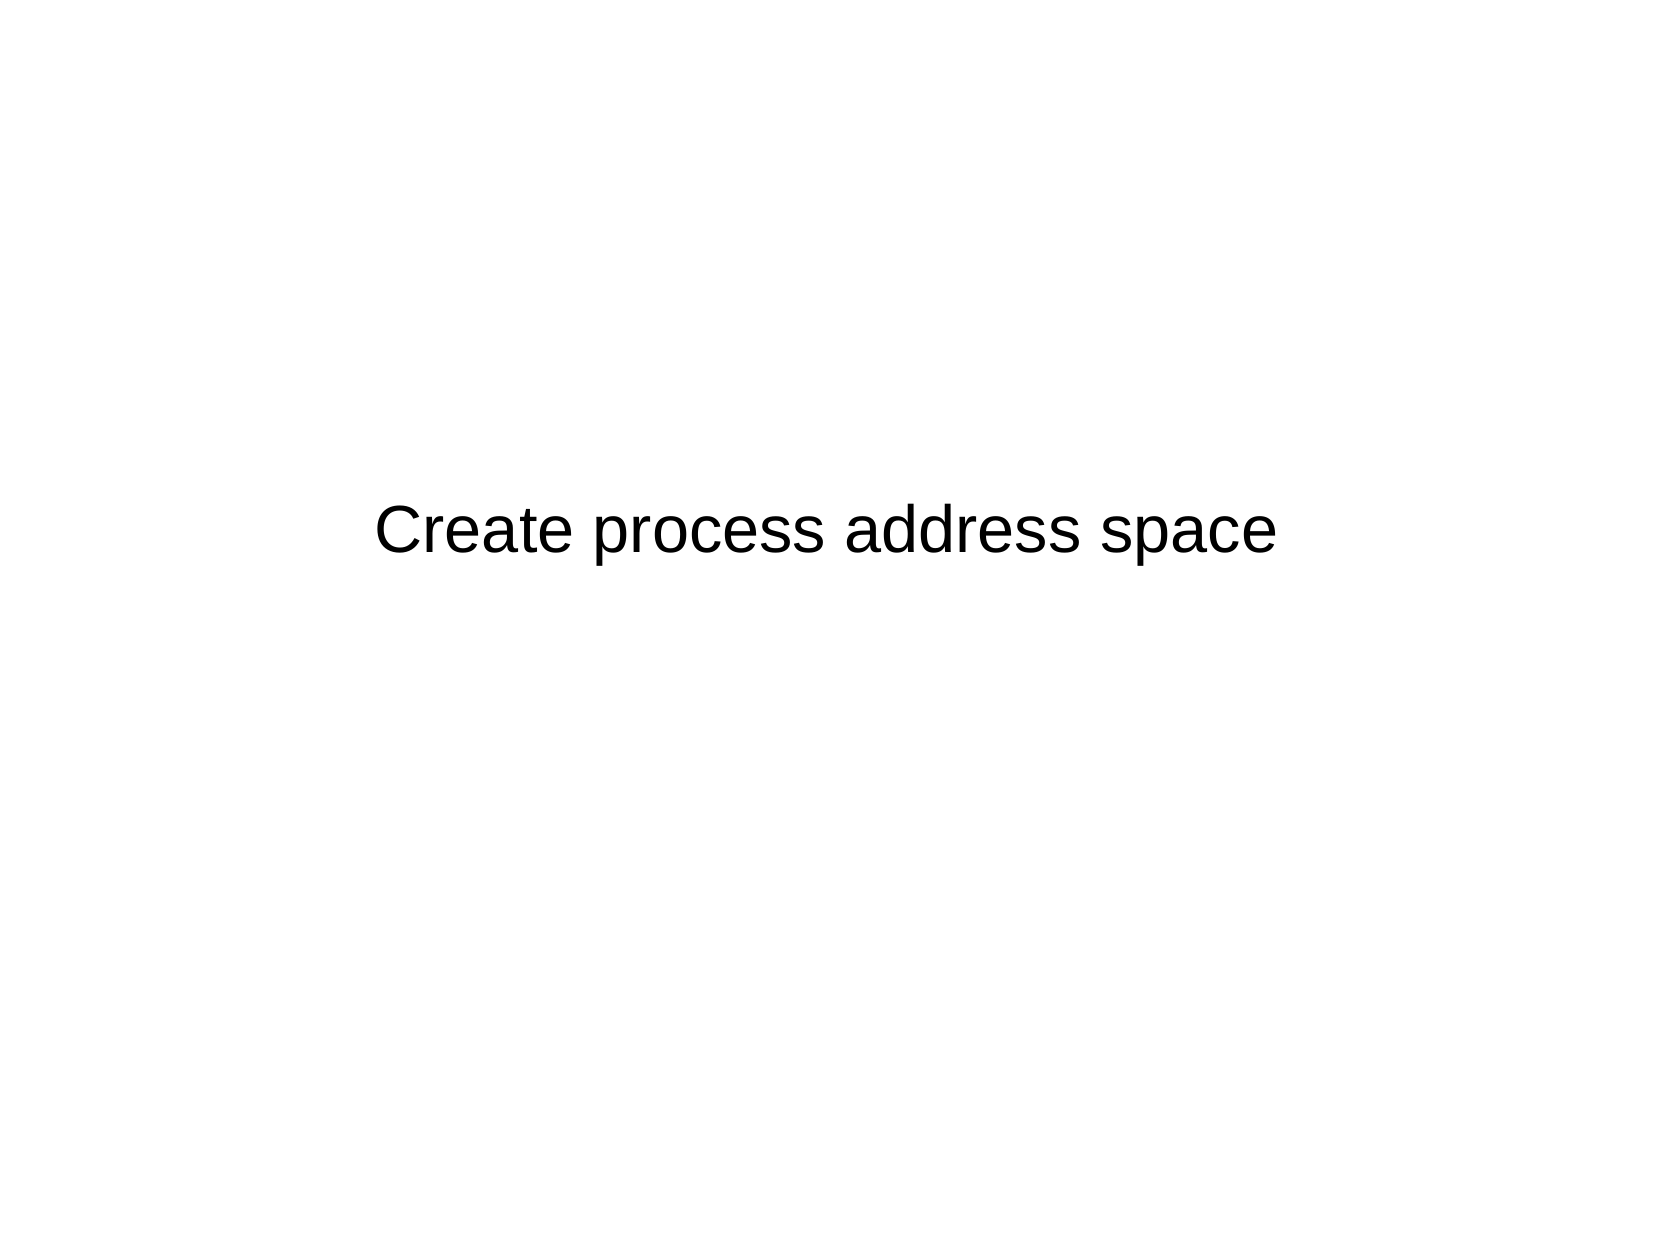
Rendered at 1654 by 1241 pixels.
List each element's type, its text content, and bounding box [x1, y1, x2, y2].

subtitle Create process address space [82, 49, 1571, 1010]
